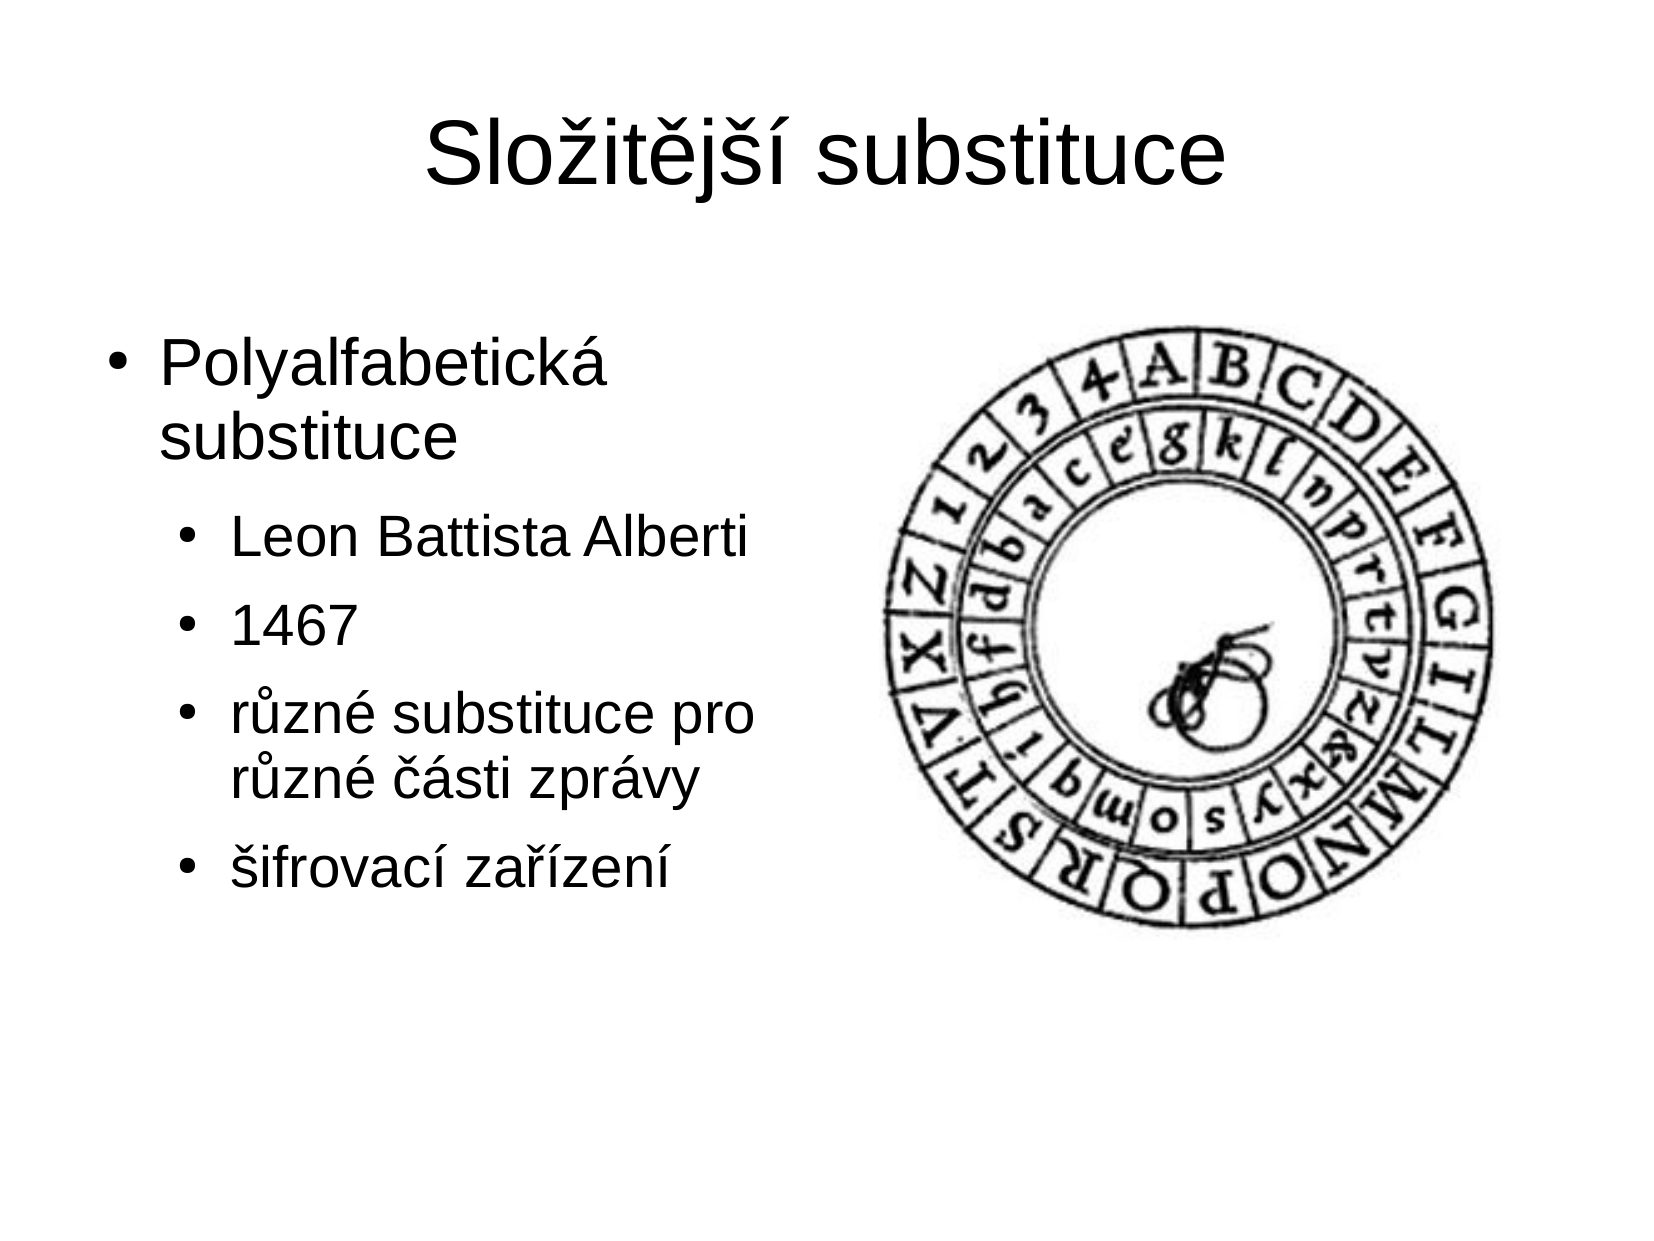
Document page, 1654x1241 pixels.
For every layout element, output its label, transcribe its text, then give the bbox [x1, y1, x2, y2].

title Složitější substituce [82, 56, 1571, 250]
picture [879, 324, 1506, 945]
list Polyalfabetická substituce Leon Battista Alberti 1467 různé substituce pro různé části zprávy šifrovací zařízení [88, 324, 804, 1129]
